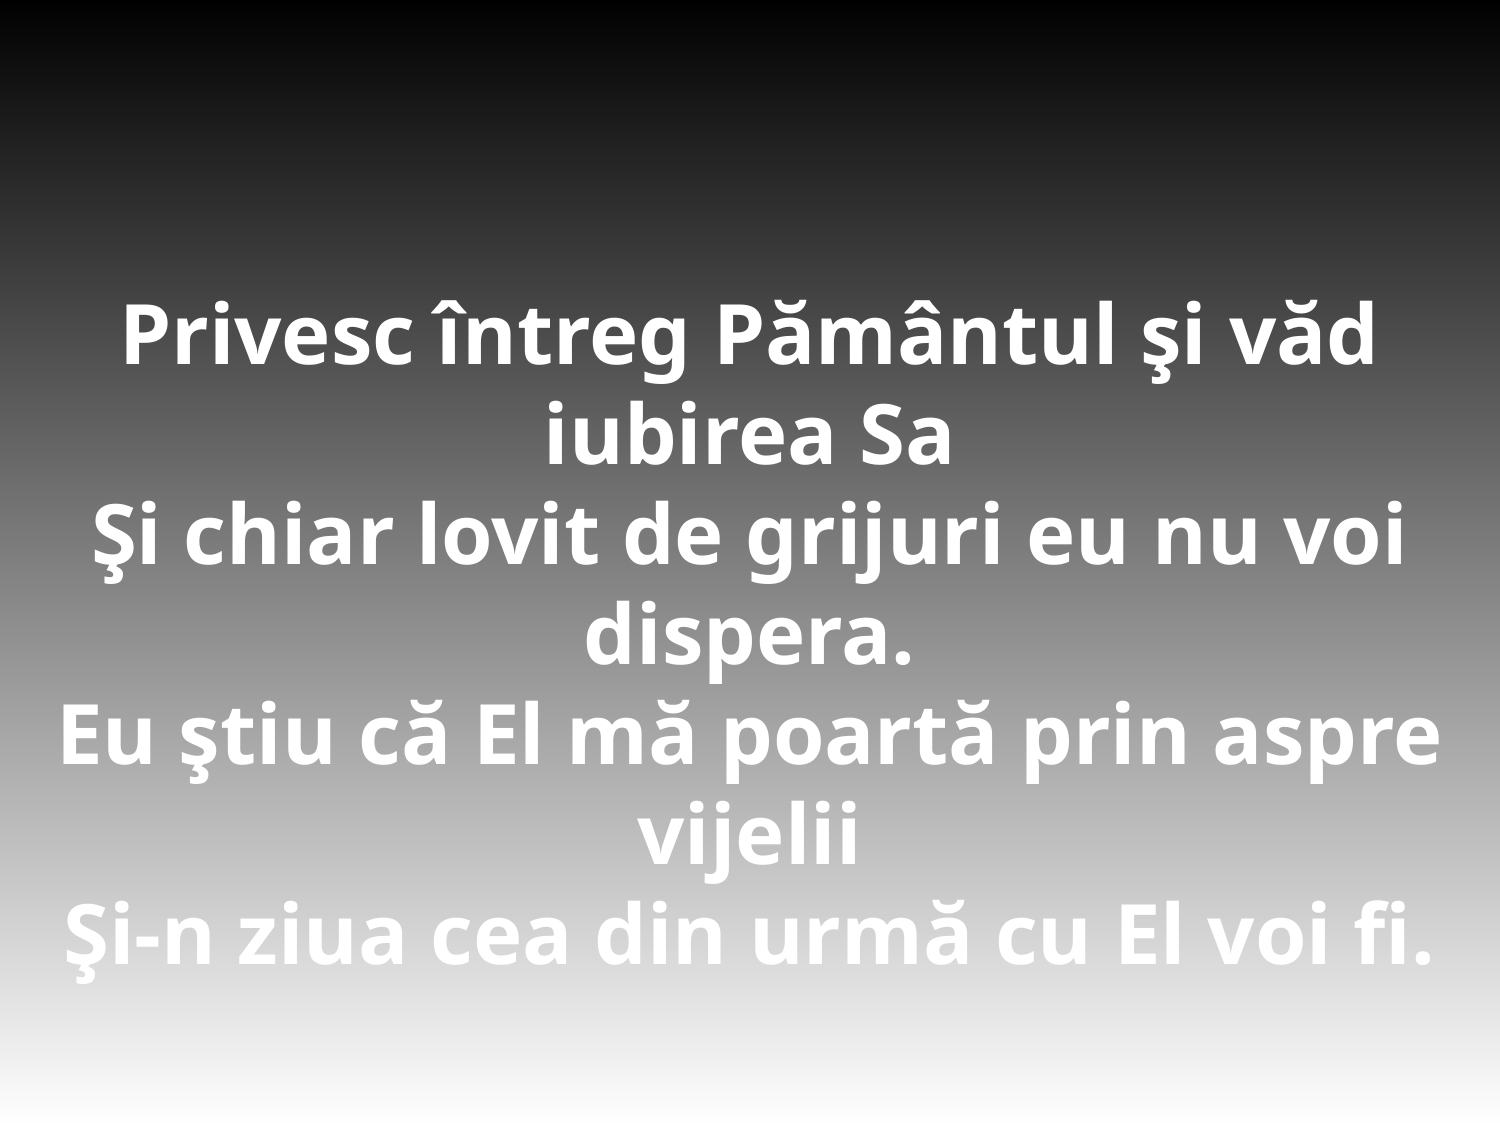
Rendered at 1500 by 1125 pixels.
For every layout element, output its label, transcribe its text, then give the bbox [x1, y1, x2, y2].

title Privesc întreg Pământul şi văd iubirea Sa Şi chiar lovit de grijuri eu nu voi dispera. Eu ştiu că El mă poartă prin aspre vijelii Şi-n ziua cea din urmă cu El voi fi. [0, 266, 1500, 822]
